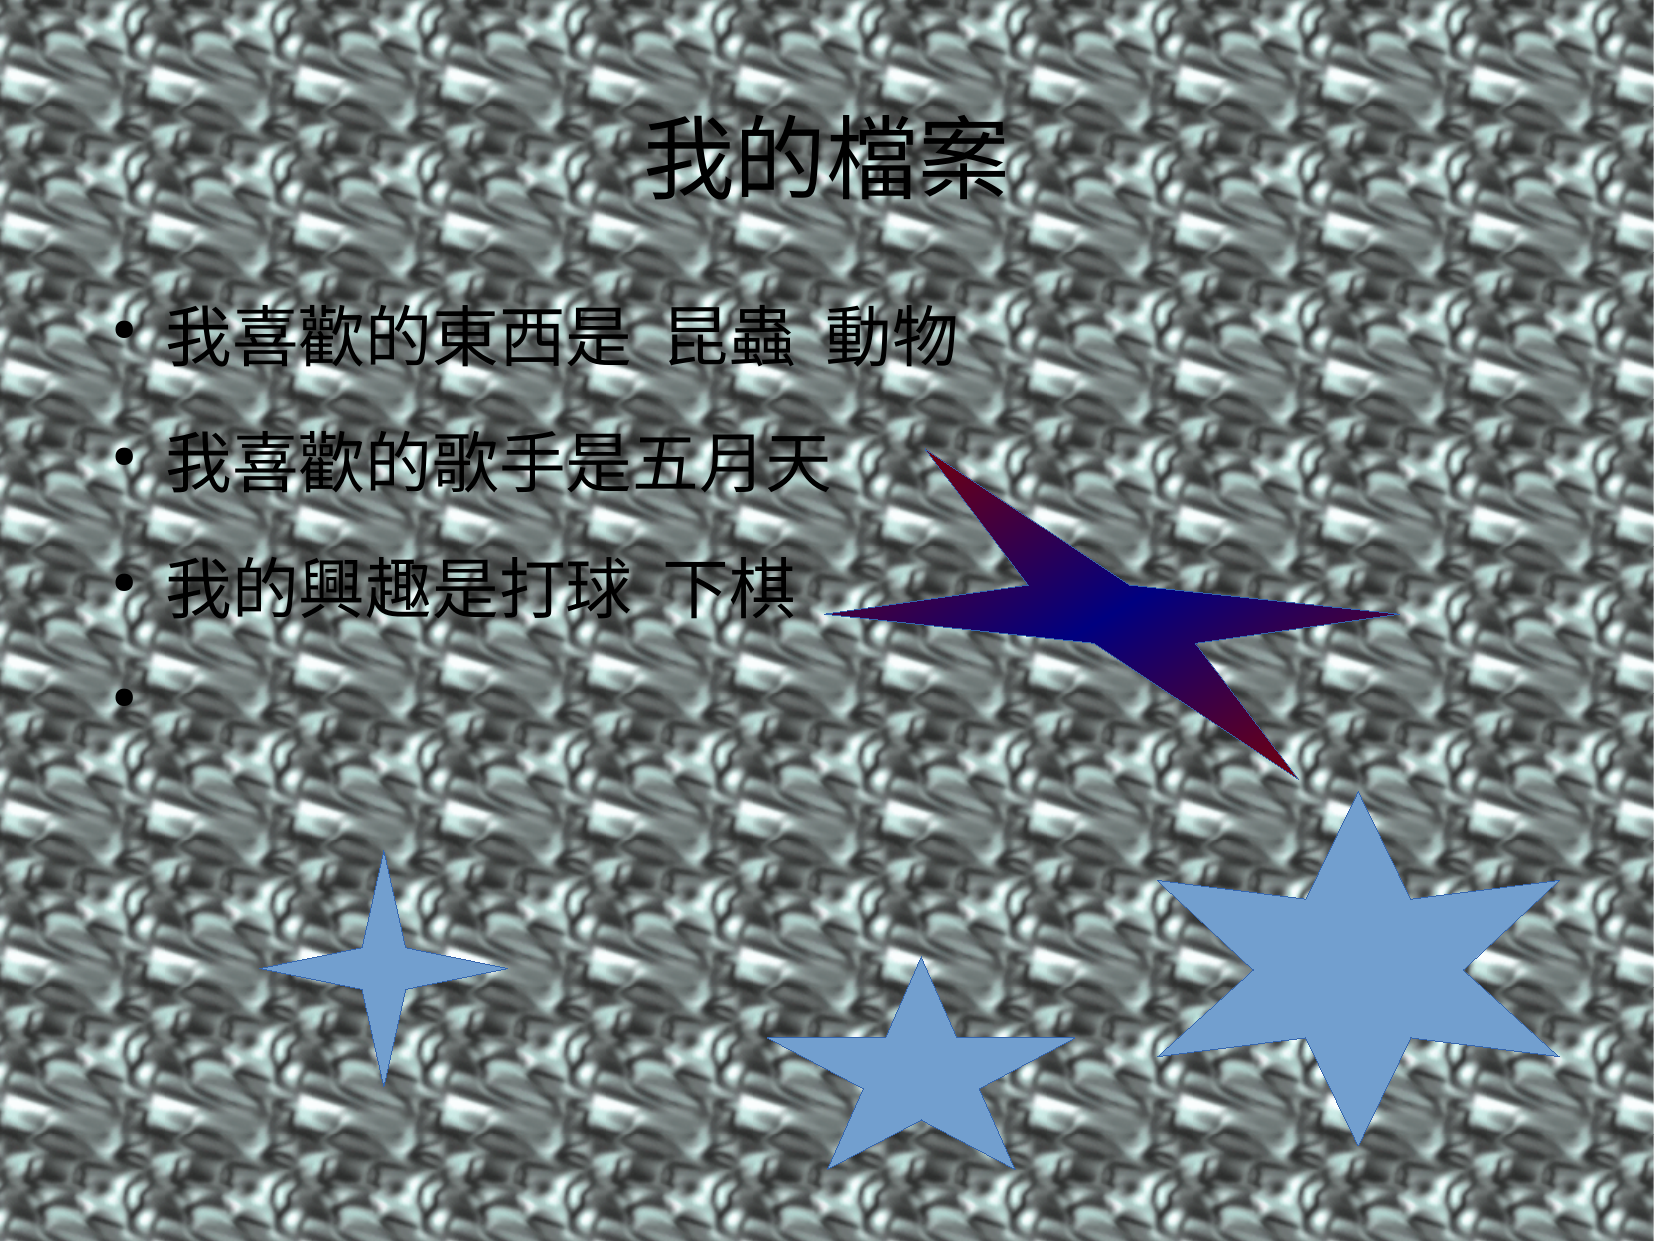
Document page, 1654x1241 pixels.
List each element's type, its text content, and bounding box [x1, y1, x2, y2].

text_box [767, 956, 1075, 1170]
text_box [824, 448, 1400, 780]
picture [0, 0, 1654, 1241]
title 我的檔案 [82, 49, 1571, 257]
text_box [259, 850, 508, 1087]
text_box [1157, 791, 1560, 1146]
list 我喜歡的東西是 昆蟲 動物 我喜歡的歌手是五月天 我的興趣是打球 下棋 [94, 283, 1583, 1003]
